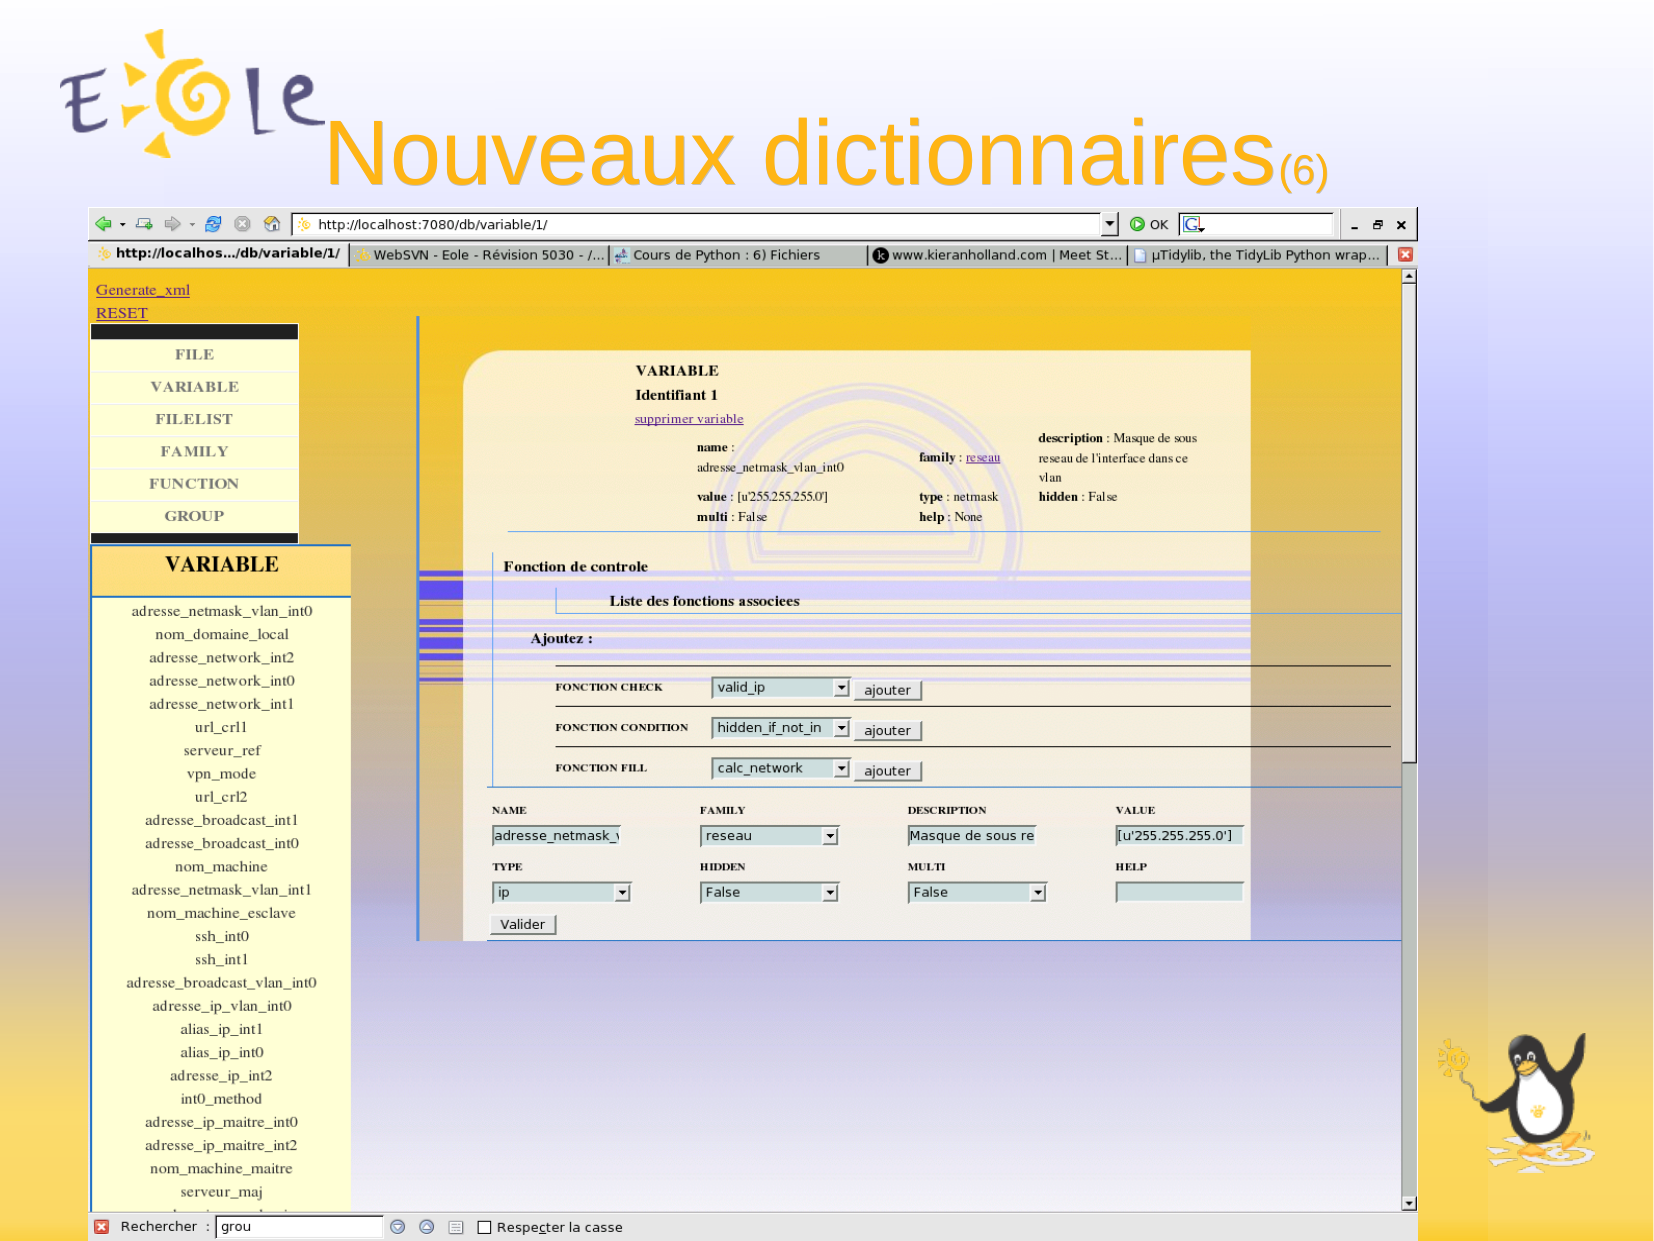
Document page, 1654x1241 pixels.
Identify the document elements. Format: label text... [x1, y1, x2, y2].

title Nouveaux dictionnaires(6) [82, 49, 1571, 257]
picture [0, 0, 1654, 1241]
